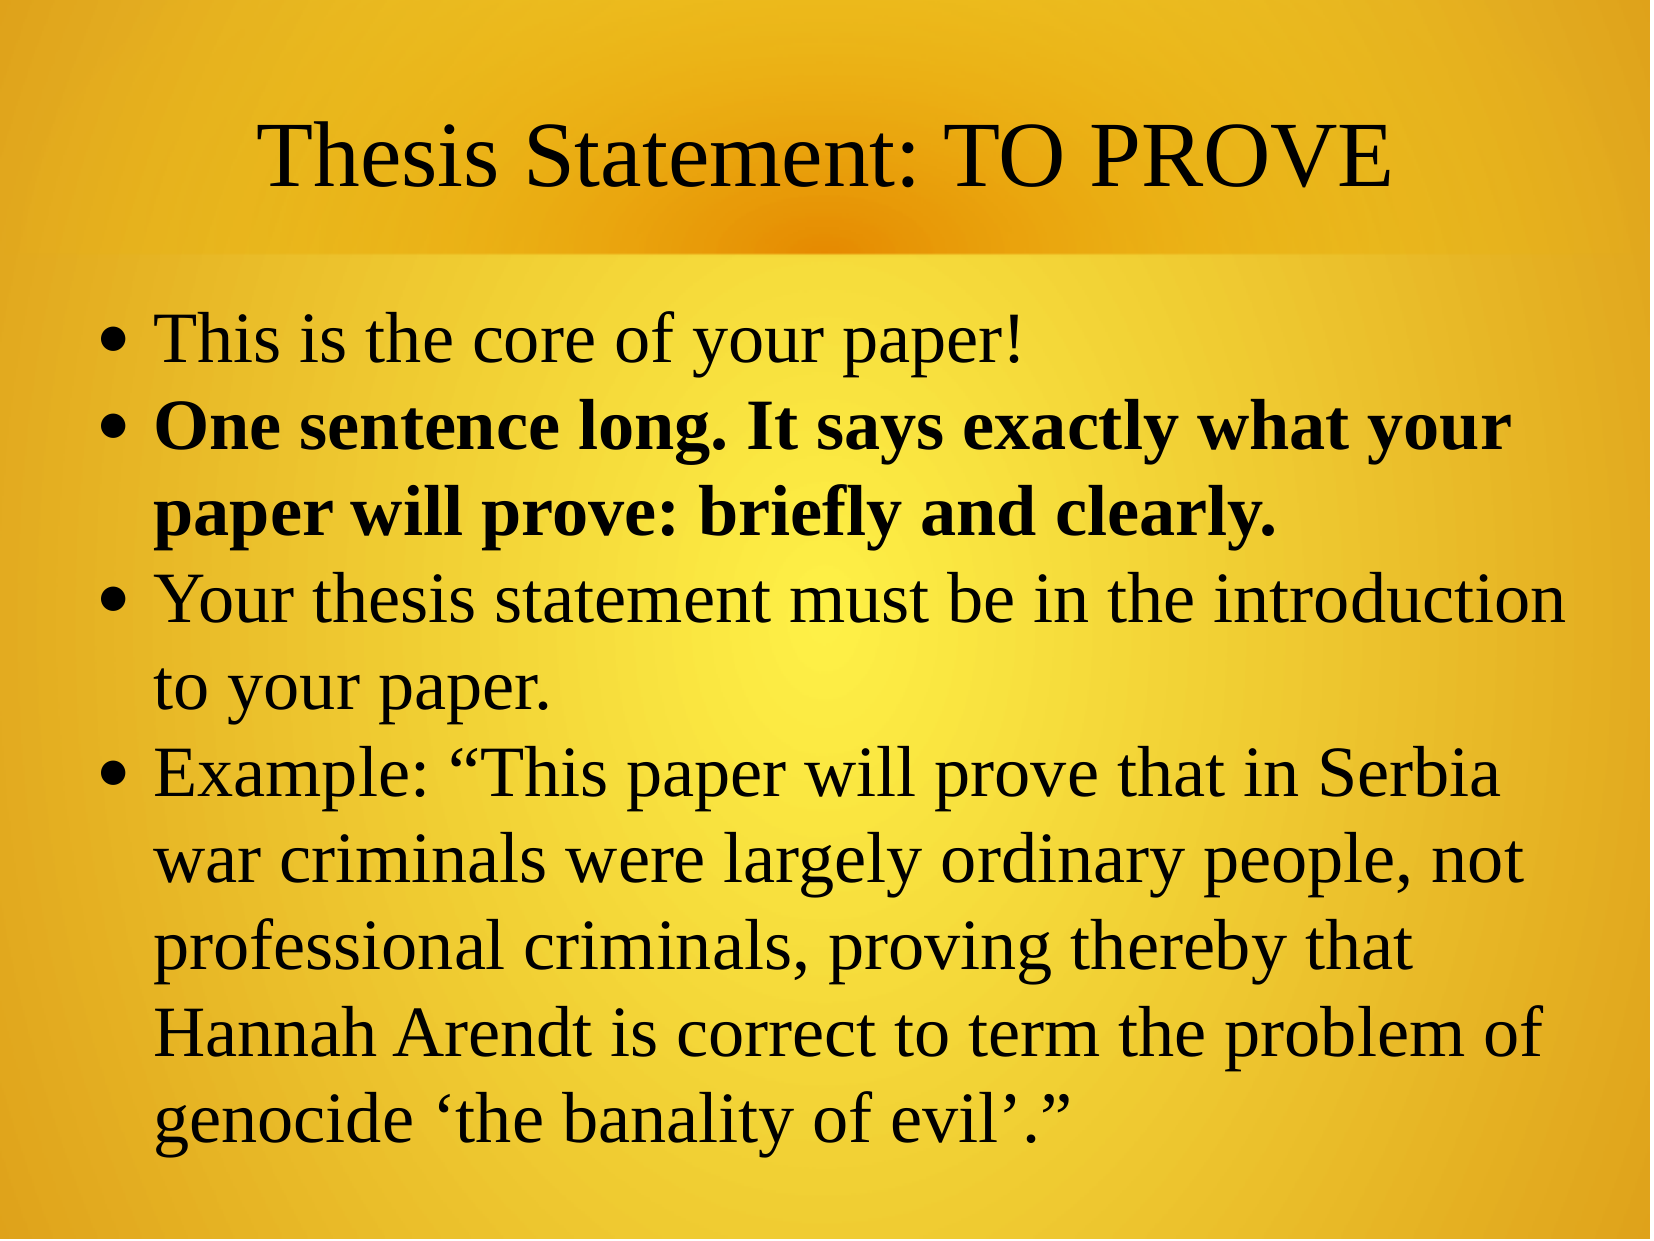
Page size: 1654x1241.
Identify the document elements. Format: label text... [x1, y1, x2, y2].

text_box This is the core of your paper! One sentence long. It says exactly what your paper will prove: briefly and clearly. Your thesis statement must be in the introduction to your paper. Example: “This paper will prove that in Serbia war criminals were largely ordinary people, not professional criminals, proving thereby that Hannah Arendt is correct to term the problem of genocide ‘the banality of evil’.” [82, 290, 1571, 1010]
text_box Thesis Statement: TO PROVE [82, 47, 1571, 252]
picture [0, 0, 1650, 1239]
